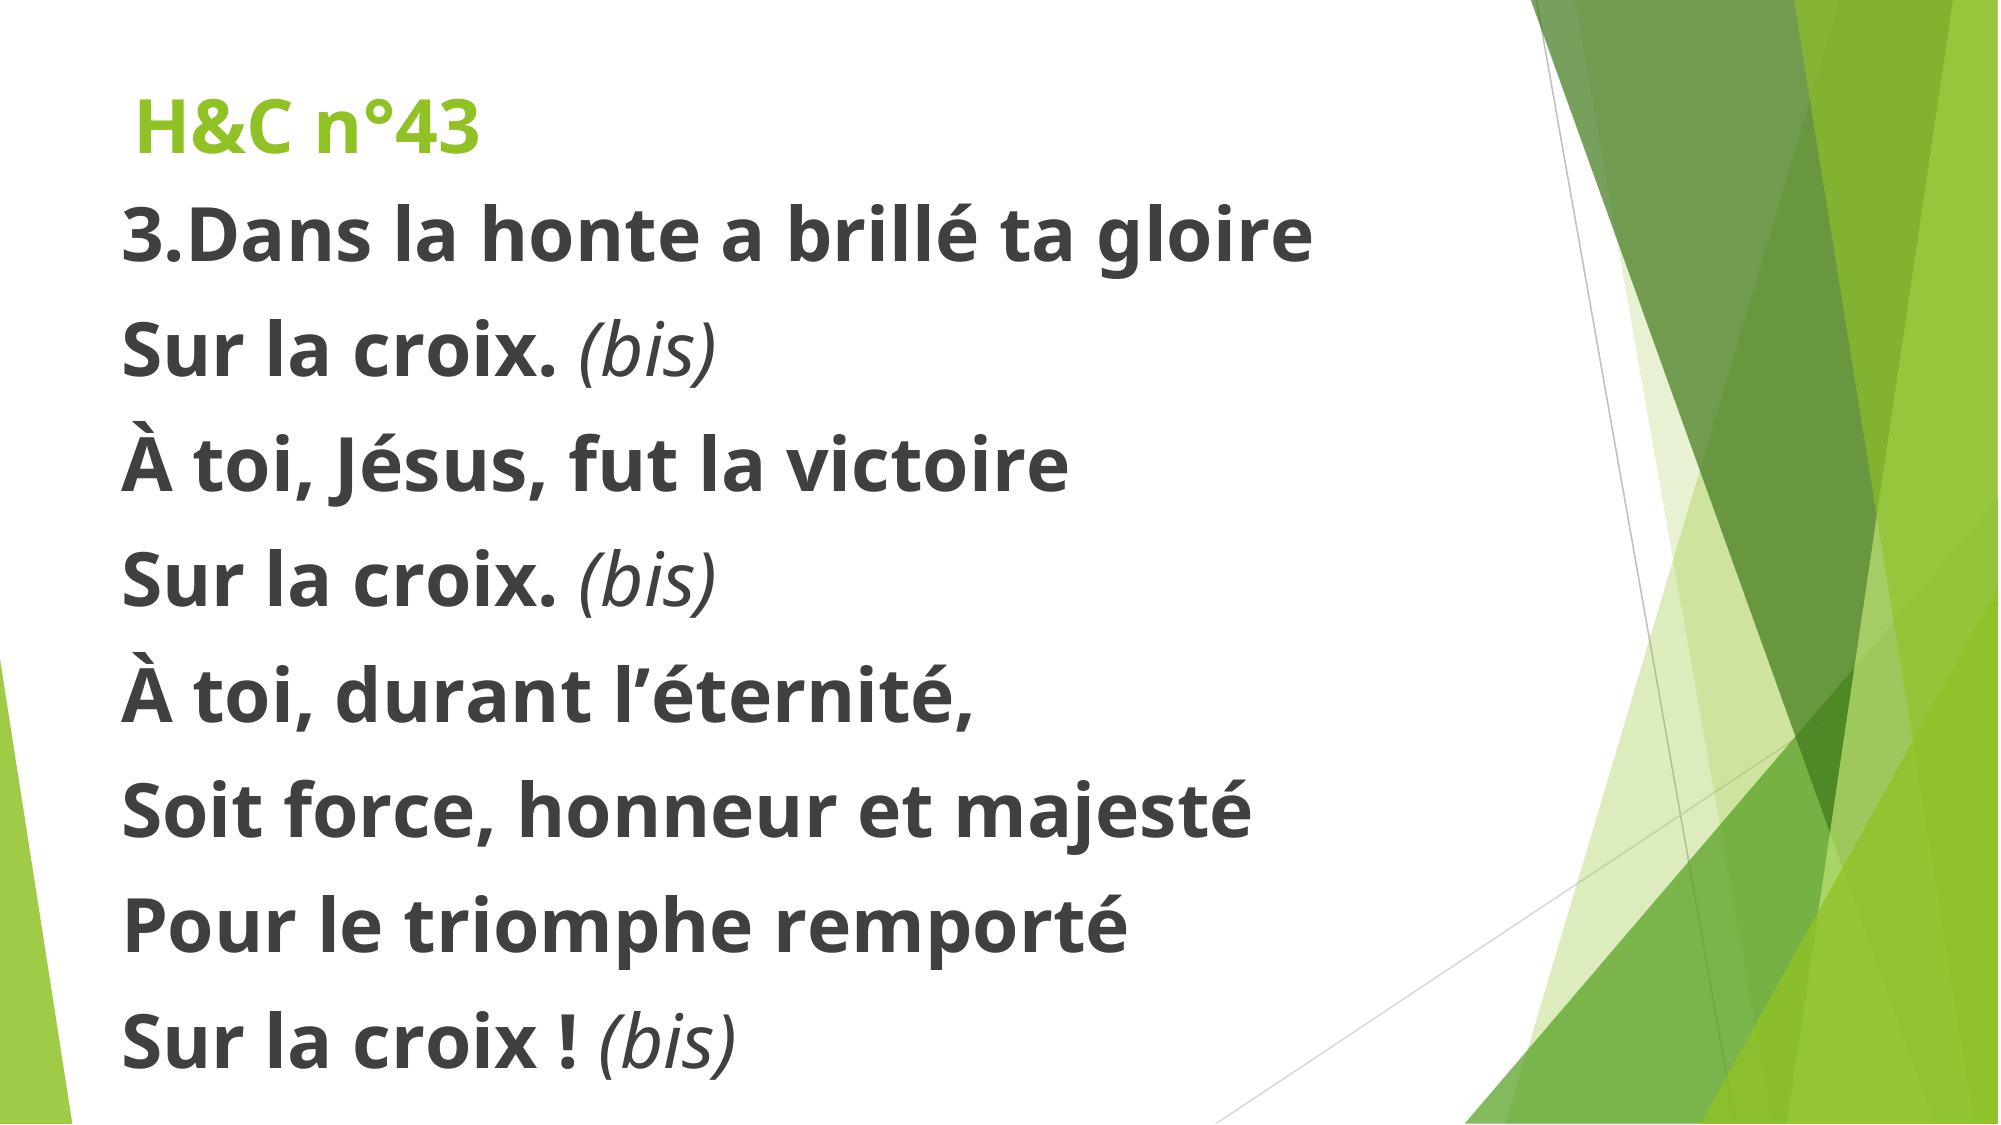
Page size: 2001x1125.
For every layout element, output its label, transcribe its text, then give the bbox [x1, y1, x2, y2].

text_box H&C n°43 [118, 70, 1442, 165]
text_box 3.Dans la honte a brillé ta gloire Sur la croix. (bis) À toi, Jésus, fut la victoire Sur la croix. (bis) À toi, durant l’éternité, Soit force, honneur et majesté Pour le triomphe remporté Sur la croix ! (bis) [106, 165, 1973, 1037]
